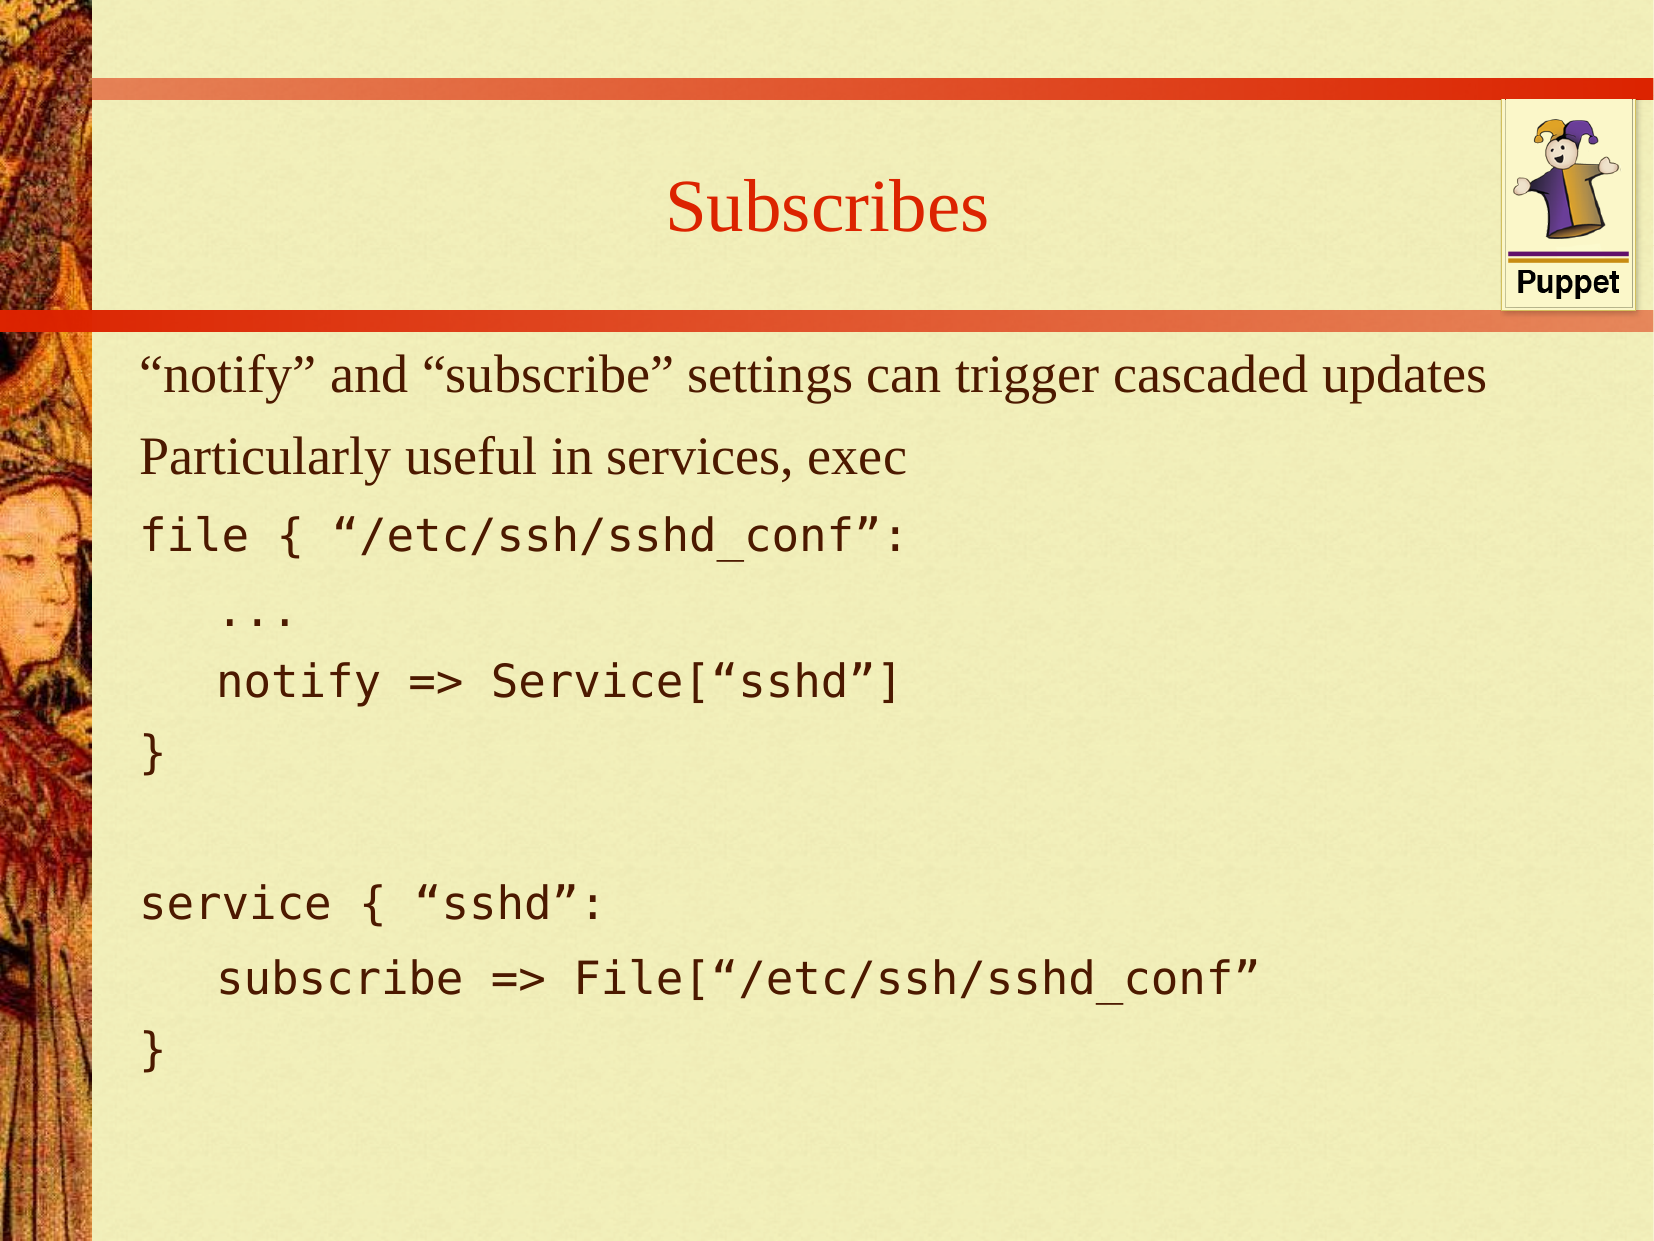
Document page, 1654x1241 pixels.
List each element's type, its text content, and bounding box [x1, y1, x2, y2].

picture [0, 0, 1654, 1241]
title Subscribes [121, 102, 1534, 311]
list “notify” and “subscribe” settings can trigger cascaded updates Particularly useful in services, exec file { “/etc/ssh/sshd_conf”: ... notify => Service[“sshd”] } service { “sshd”: subscribe => File[“/etc/ssh/sshd_conf” } [121, 344, 1534, 1140]
